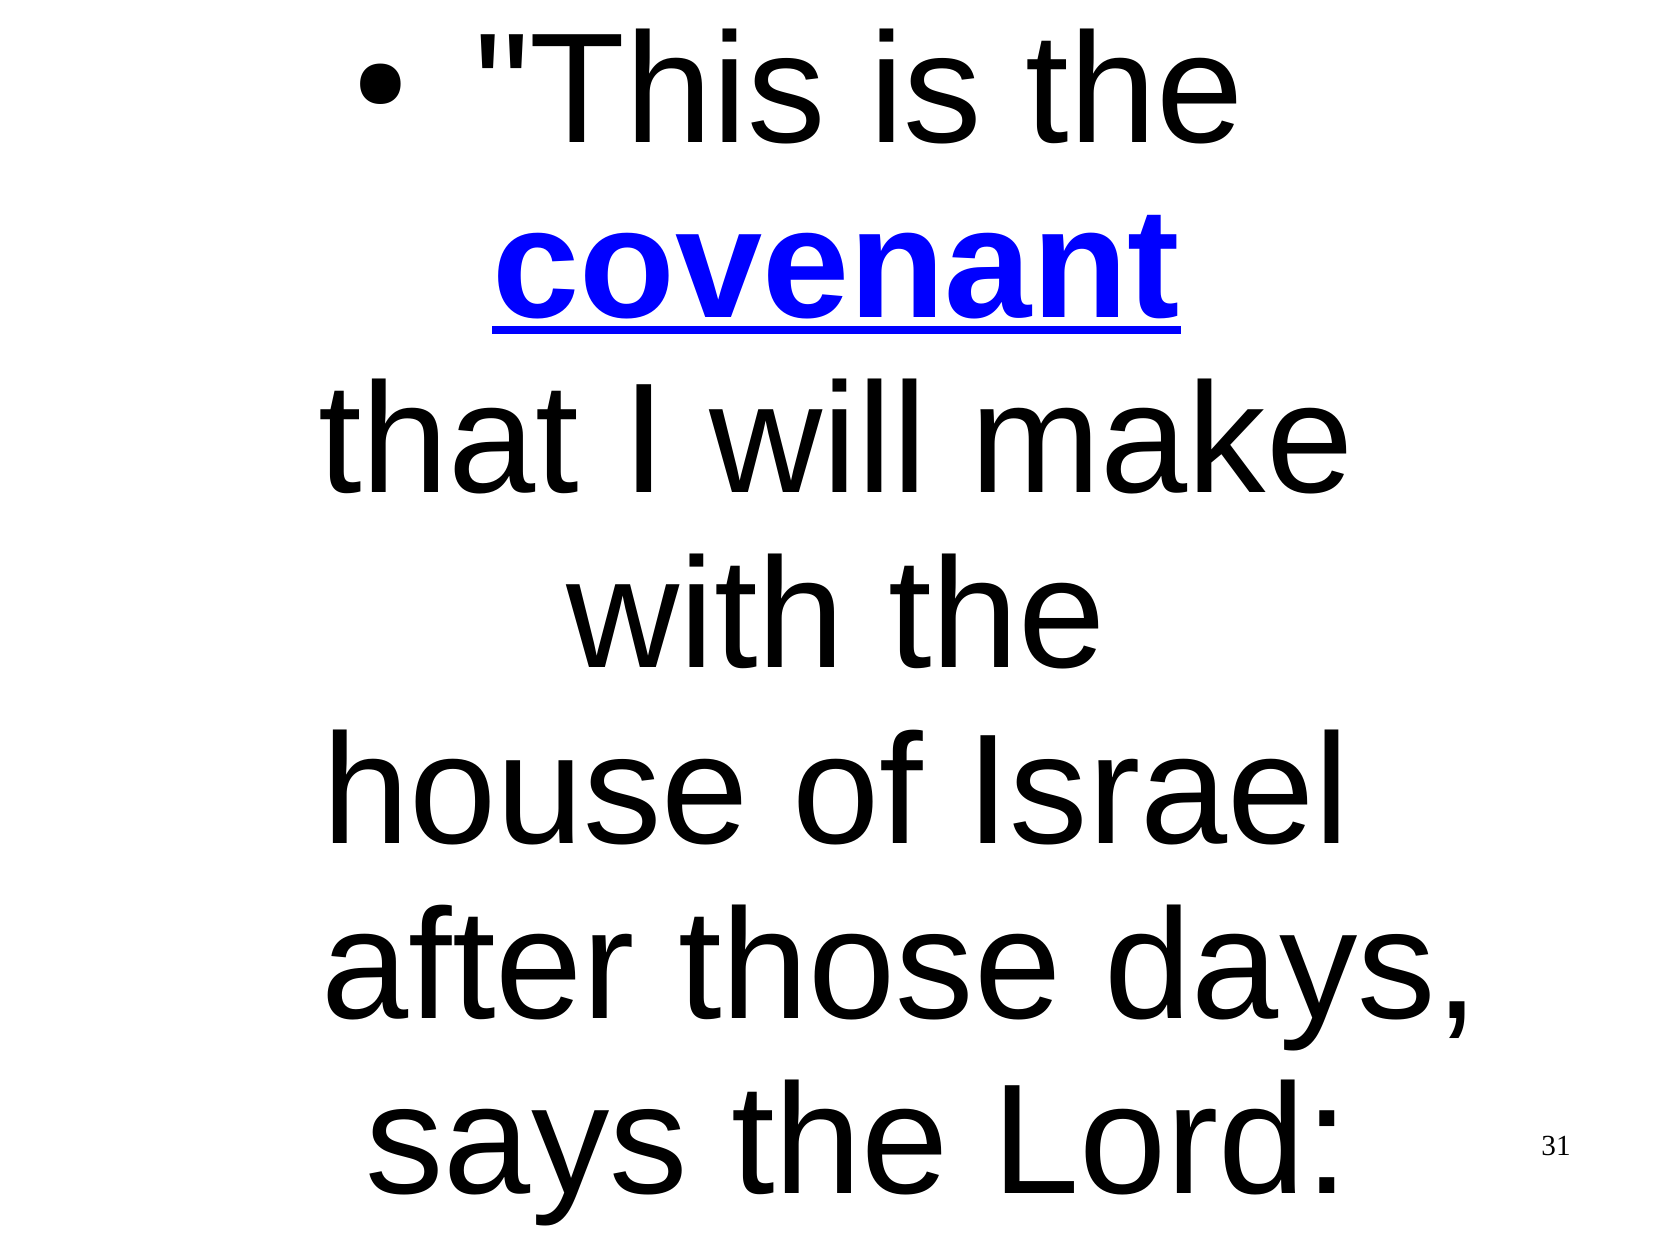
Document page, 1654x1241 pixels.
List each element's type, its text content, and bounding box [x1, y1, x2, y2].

list "This is the covenant that I will make with the house of Israel after those days, says the Lord: [0, 0, 1651, 1238]
